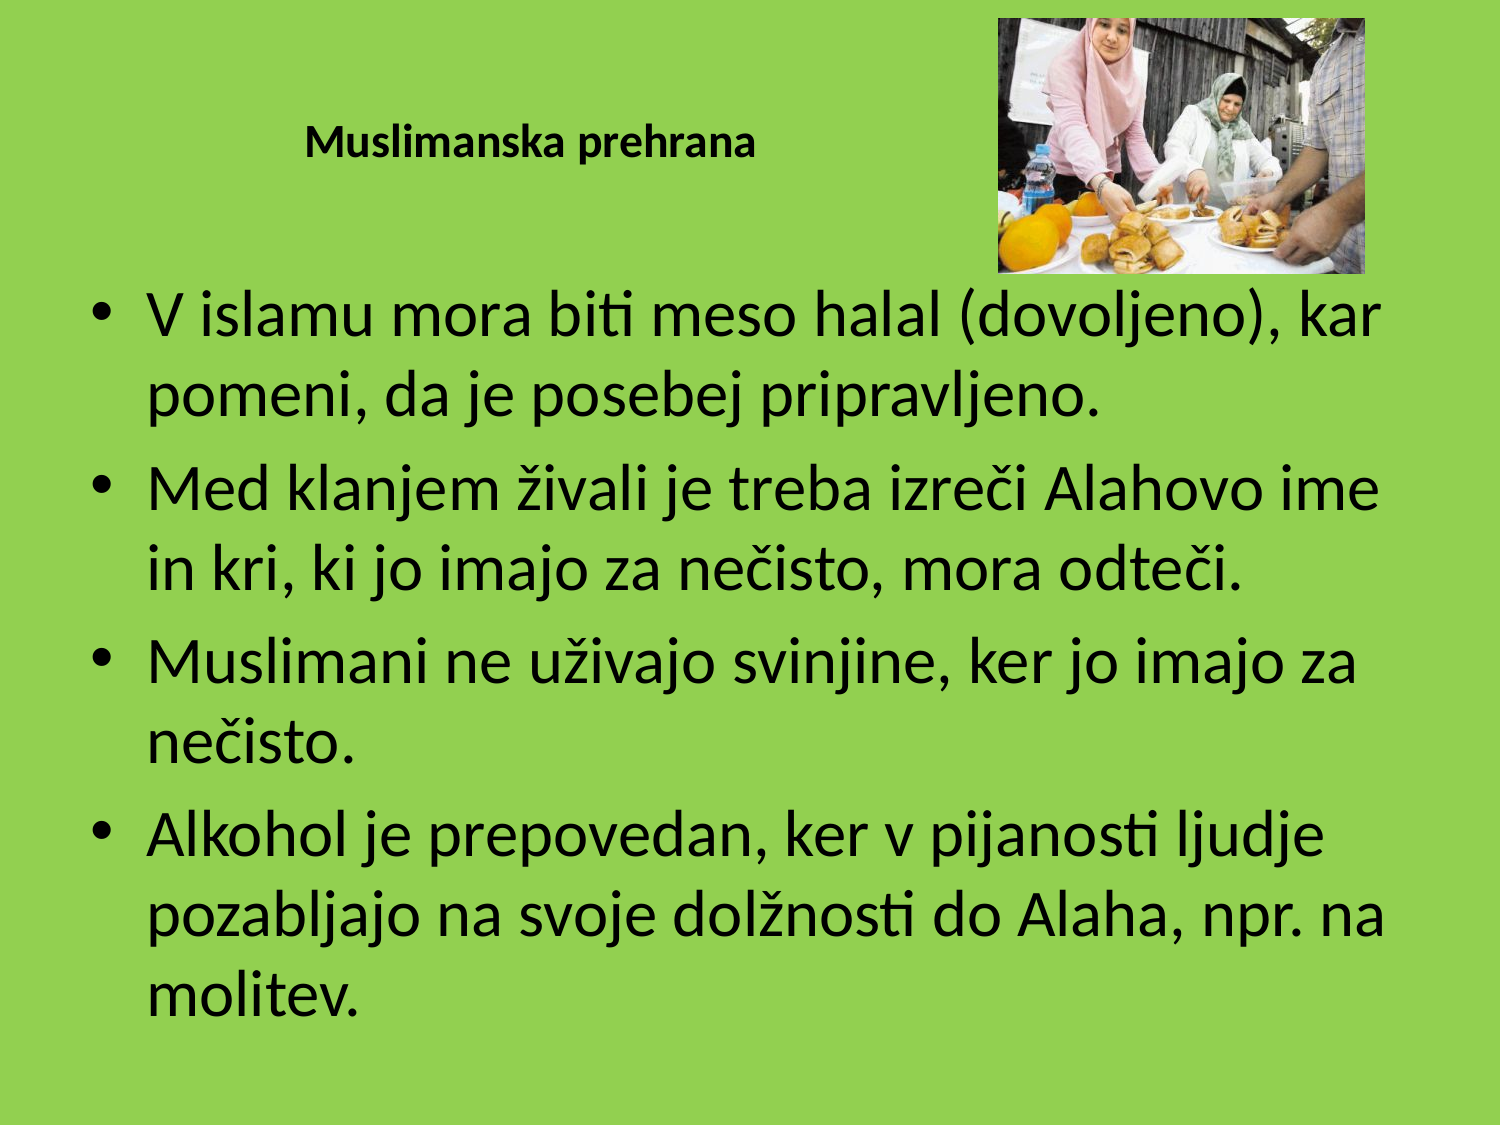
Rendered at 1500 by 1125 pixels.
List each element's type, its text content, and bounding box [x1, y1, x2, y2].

list V islamu mora biti meso halal (dovoljeno), kar pomeni, da je posebej pripravljeno. Med klanjem živali je treba izreči Alahovo ime in kri, ki jo imajo za nečisto, mora odteči. Muslimani ne uživajo svinjine, ker jo imajo za nečisto. Alkohol je prepovedan, ker v pijanosti ljudje pozabljajo na svoje dolžnosti do Alaha, npr. na molitev. [75, 262, 1425, 1071]
title Muslimanska prehrana [75, 45, 987, 233]
picture [998, 18, 1365, 274]
